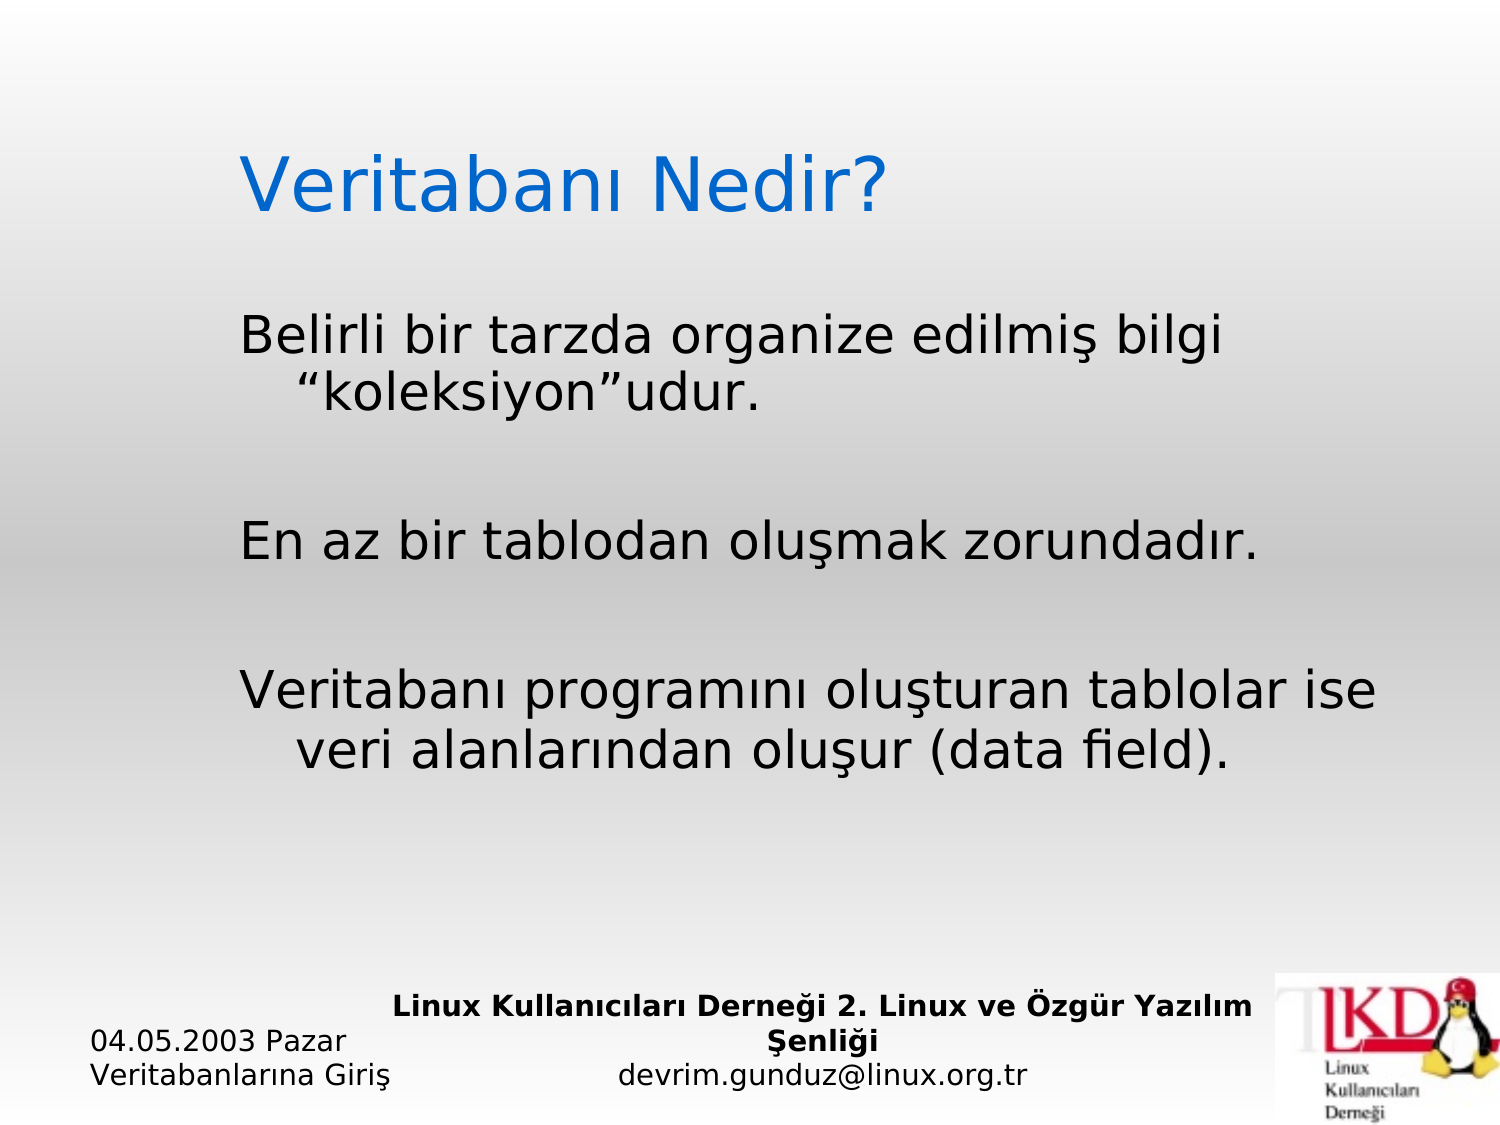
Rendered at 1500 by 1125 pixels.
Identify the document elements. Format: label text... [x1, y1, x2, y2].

list Belirli bir tarzda organize edilmiş bilgi “koleksiyon”udur. En az bir tablodan oluşmak zorundadır. Veritabanı programını oluşturan tablolar ise veri alanlarından oluşur (data field). [224, 299, 1425, 975]
title Veritabanı Nedir? [224, 49, 1425, 237]
picture [1275, 973, 1500, 1125]
